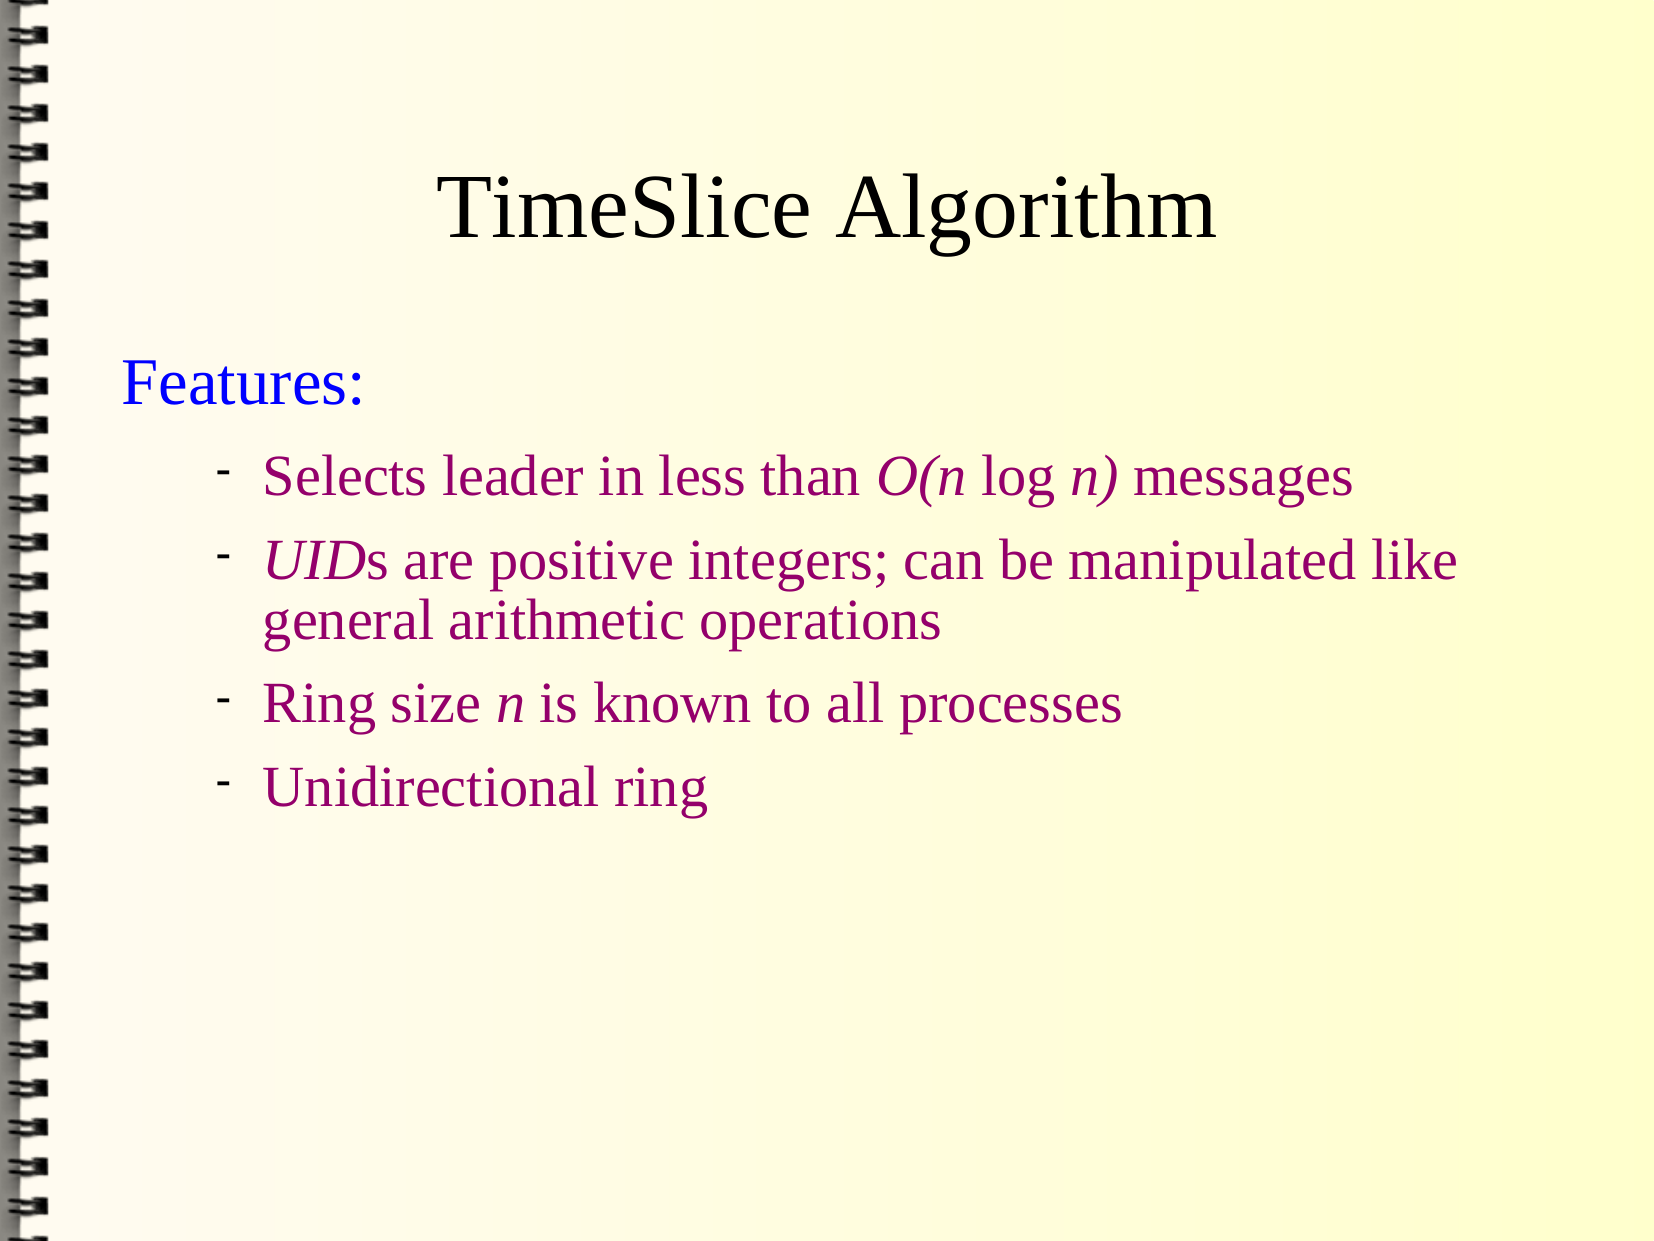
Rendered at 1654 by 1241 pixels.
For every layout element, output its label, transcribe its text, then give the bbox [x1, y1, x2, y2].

title TimeSlice Algorithm [121, 102, 1534, 310]
picture [0, 0, 1654, 1241]
list Features: Selects leader in less than O(n log n) messages UIDs are positive integers; can be manipulated like general arithmetic operations Ring size n is known to all processes Unidirectional ring [121, 344, 1534, 1112]
